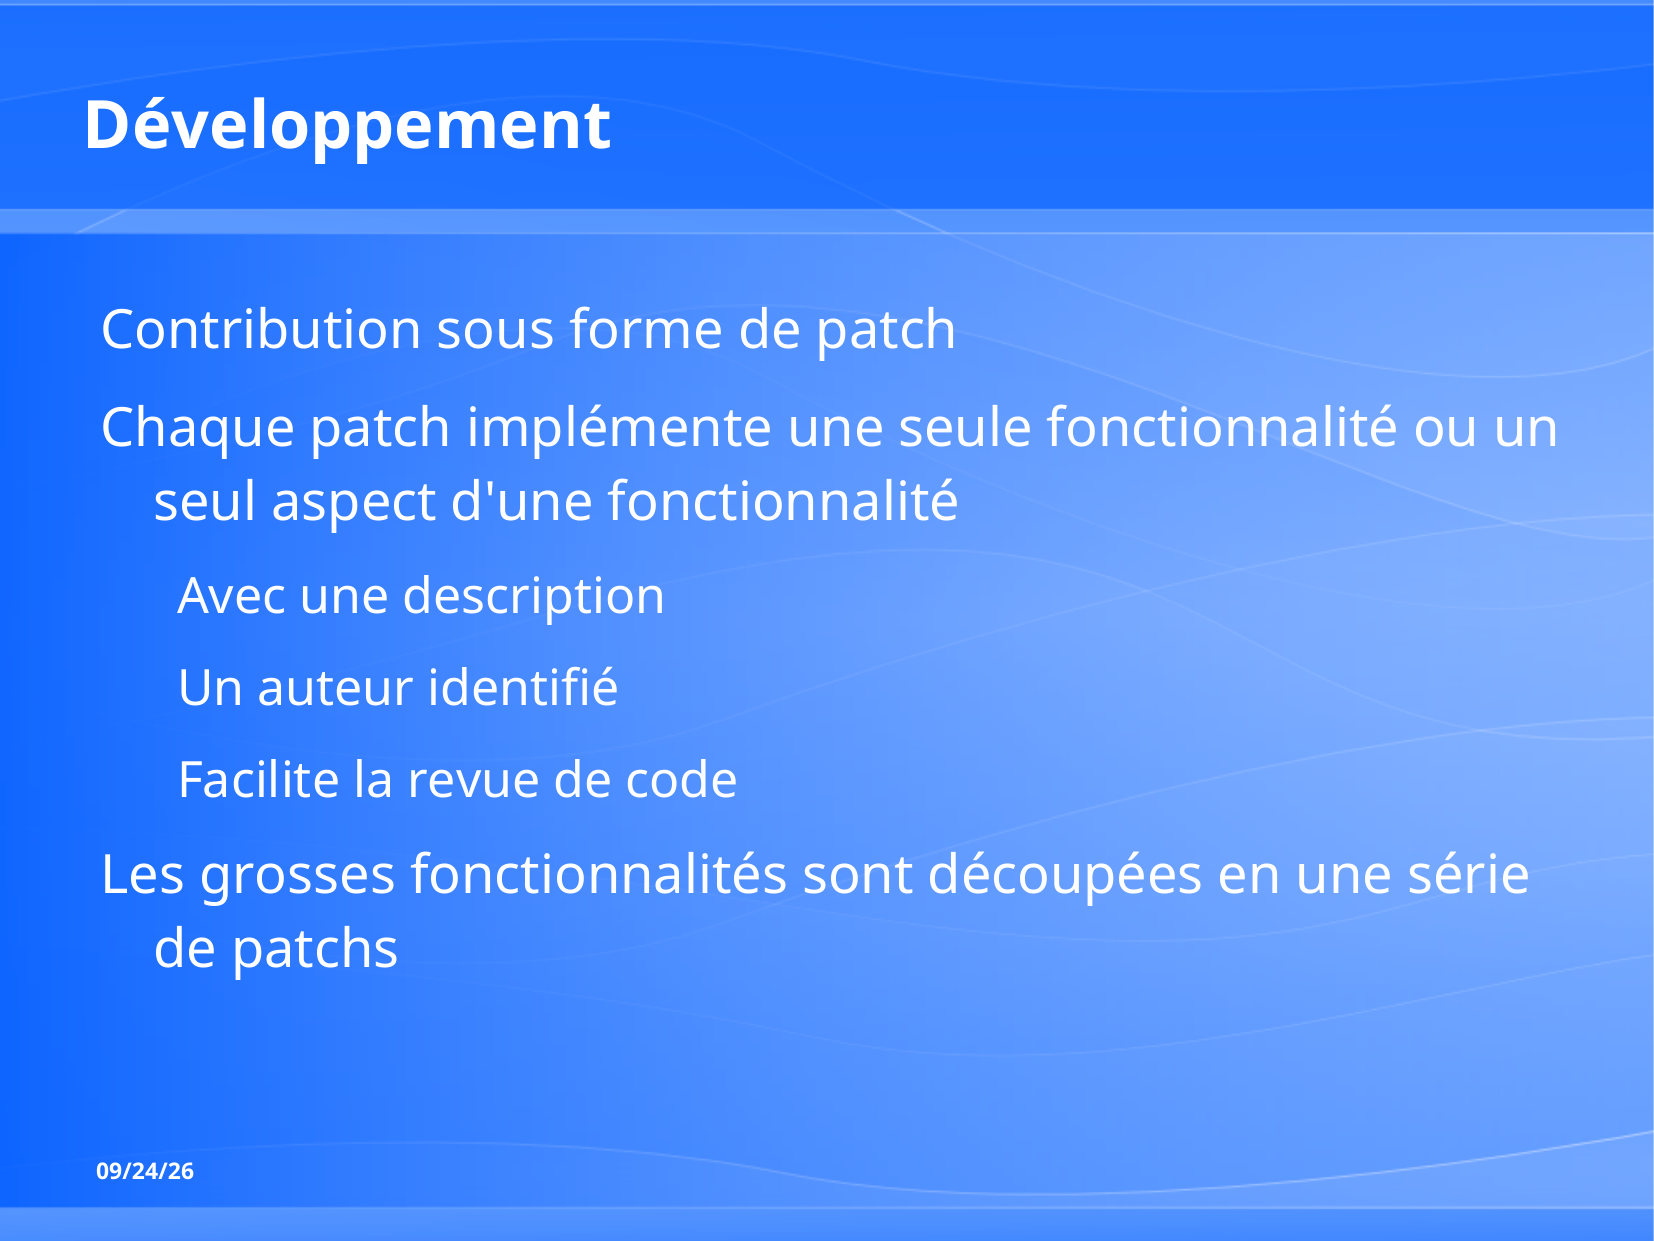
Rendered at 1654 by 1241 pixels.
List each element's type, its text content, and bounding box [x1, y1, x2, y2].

picture [0, 0, 1654, 1241]
list Contribution sous forme de patch Chaque patch implémente une seule fonctionnalité ou un seul aspect d'une fonctionnalité Avec une description Un auteur identifié Facilite la revue de code Les grosses fonctionnalités sont découpées en une série de patchs [82, 290, 1571, 1108]
title Développement [23, 15, 1625, 229]
